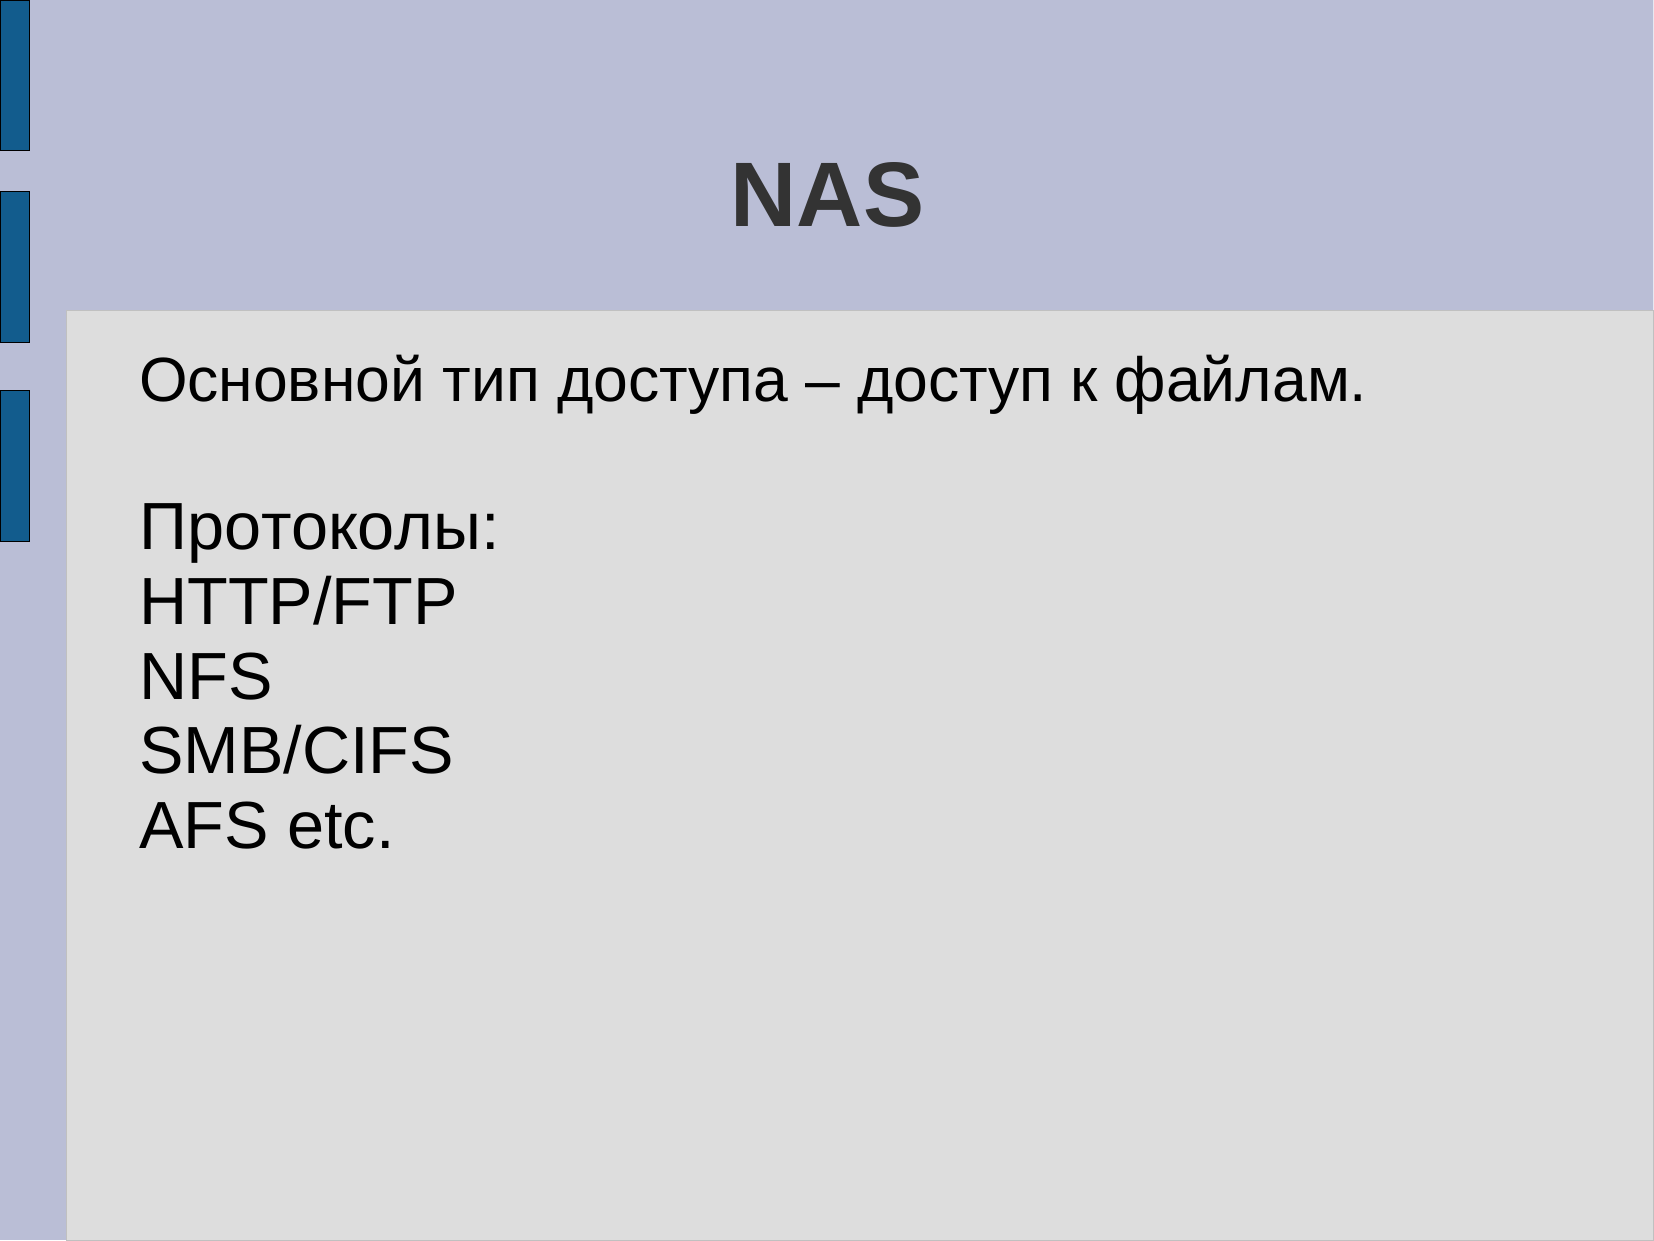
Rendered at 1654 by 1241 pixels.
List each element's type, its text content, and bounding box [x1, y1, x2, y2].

list Основной тип доступа – доступ к файлам. Протоколы: HTTP/FTP NFS SMB/CIFS AFS etc. [121, 344, 1534, 1112]
title NAS [121, 98, 1534, 291]
